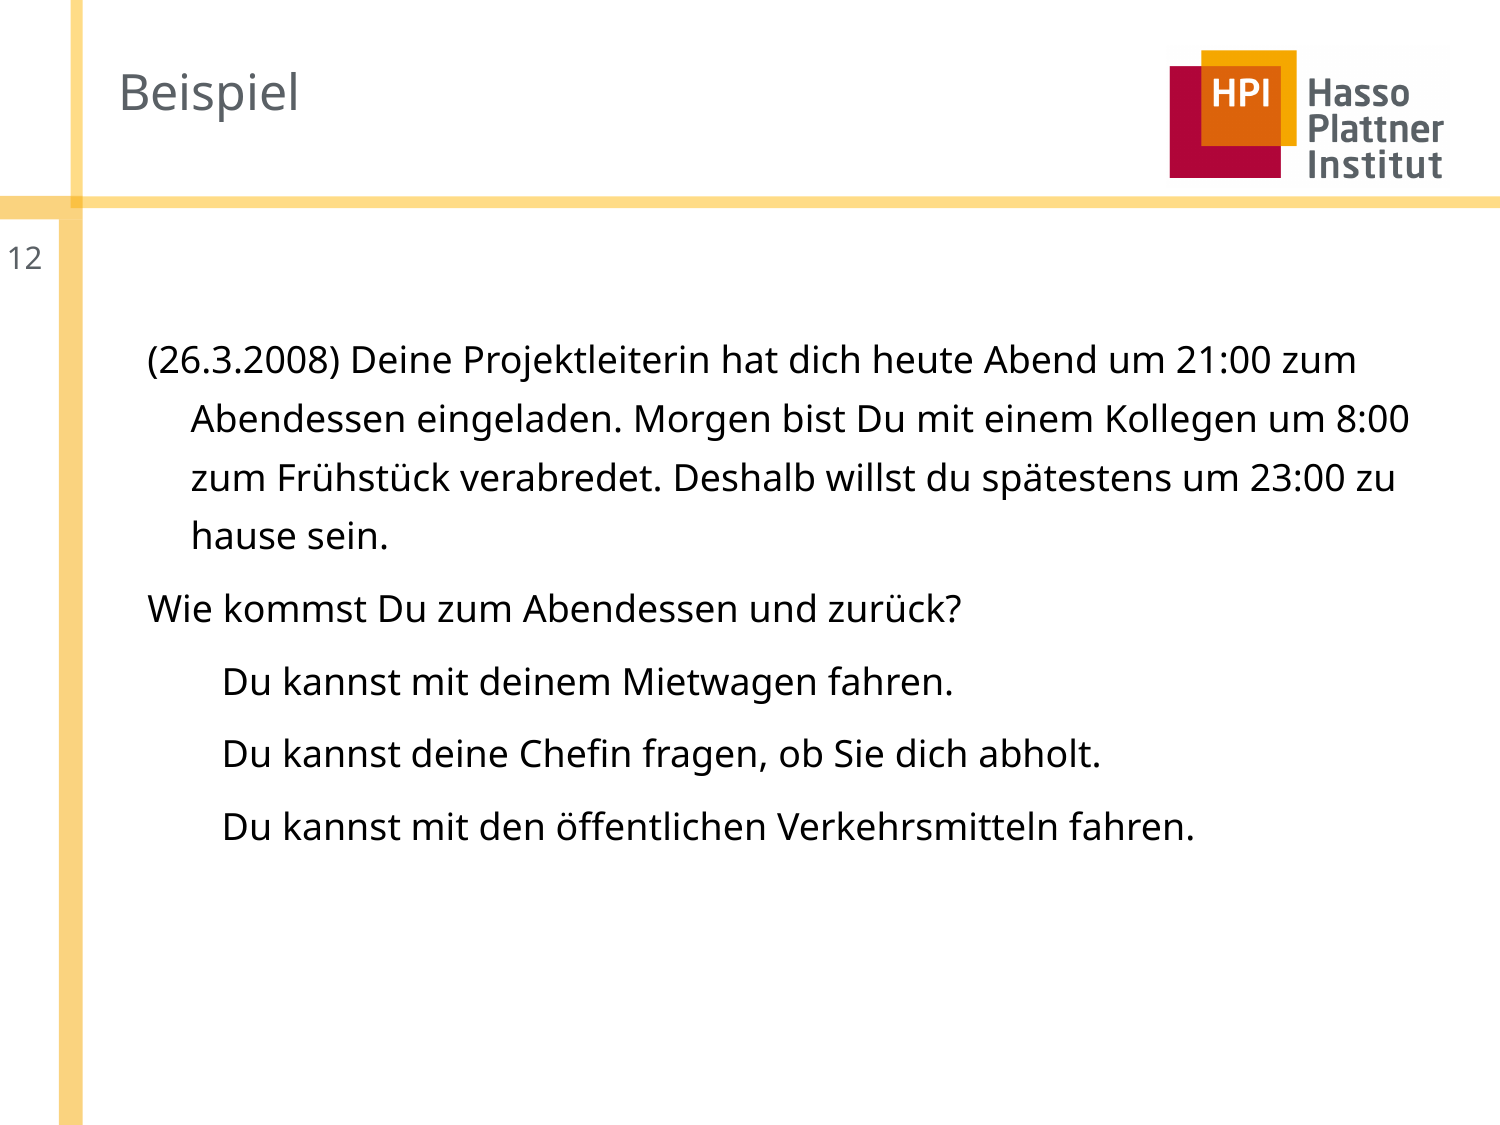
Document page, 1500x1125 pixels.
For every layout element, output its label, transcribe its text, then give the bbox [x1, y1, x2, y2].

title Beispiel [118, 5, 1093, 178]
list (26.3.2008) Deine Projektleiterin hat dich heute Abend um 21:00 zum Abendessen eingeladen. Morgen bist Du mit einem Kollegen um 8:00 zum Frühstück verabredet. Deshalb willst du spätestens um 23:00 zu hause sein. Wie kommst Du zum Abendessen und zurück? Du kannst mit deinem Mietwagen fahren. Du kannst deine Chefin fragen, ob Sie dich abholt. Du kannst mit den öffentlichen Verkehrsmitteln fahren. [117, 326, 1459, 1056]
